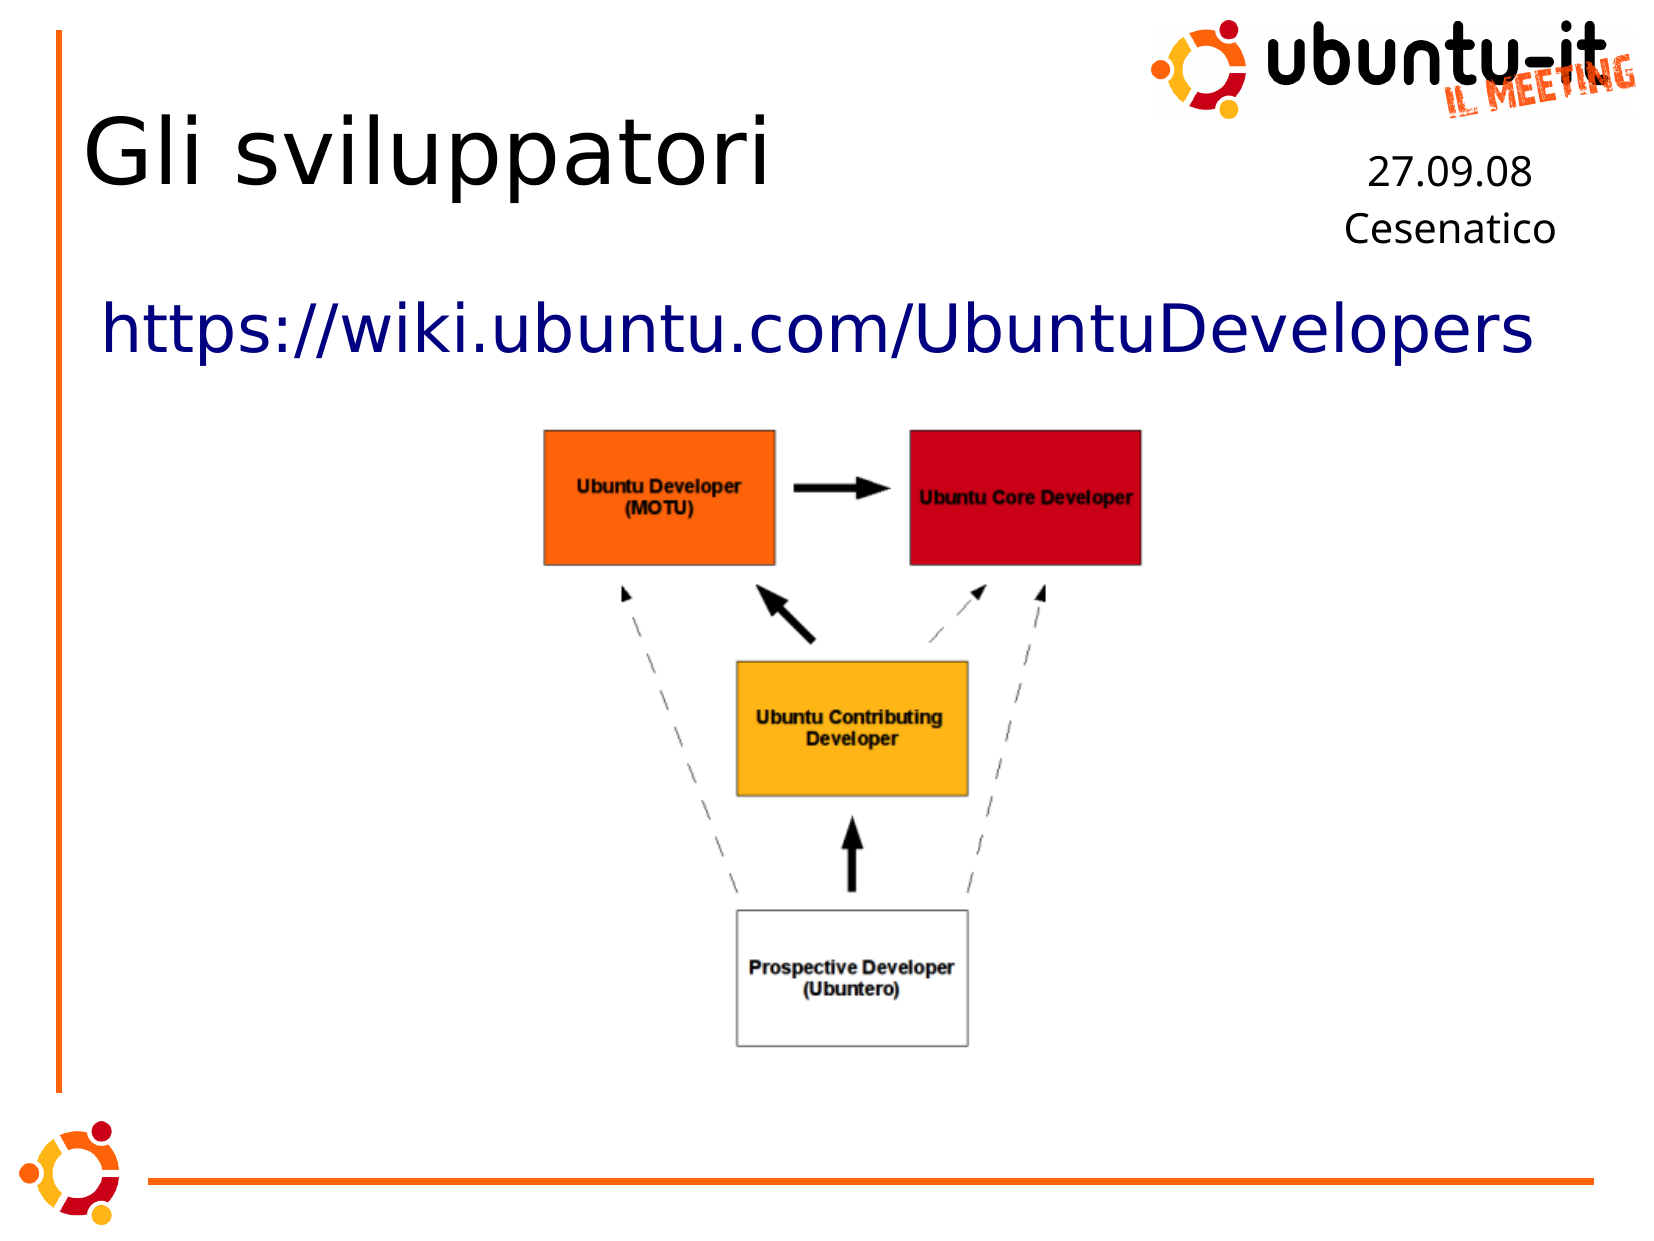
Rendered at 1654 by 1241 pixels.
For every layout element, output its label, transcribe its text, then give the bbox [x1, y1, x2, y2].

list https://wiki.ubuntu.com/UbuntuDevelopers [82, 290, 1571, 1109]
title Gli sviluppatori [82, 49, 1571, 257]
picture [531, 413, 1157, 1063]
picture [1151, 20, 1636, 119]
picture [19, 1121, 119, 1225]
